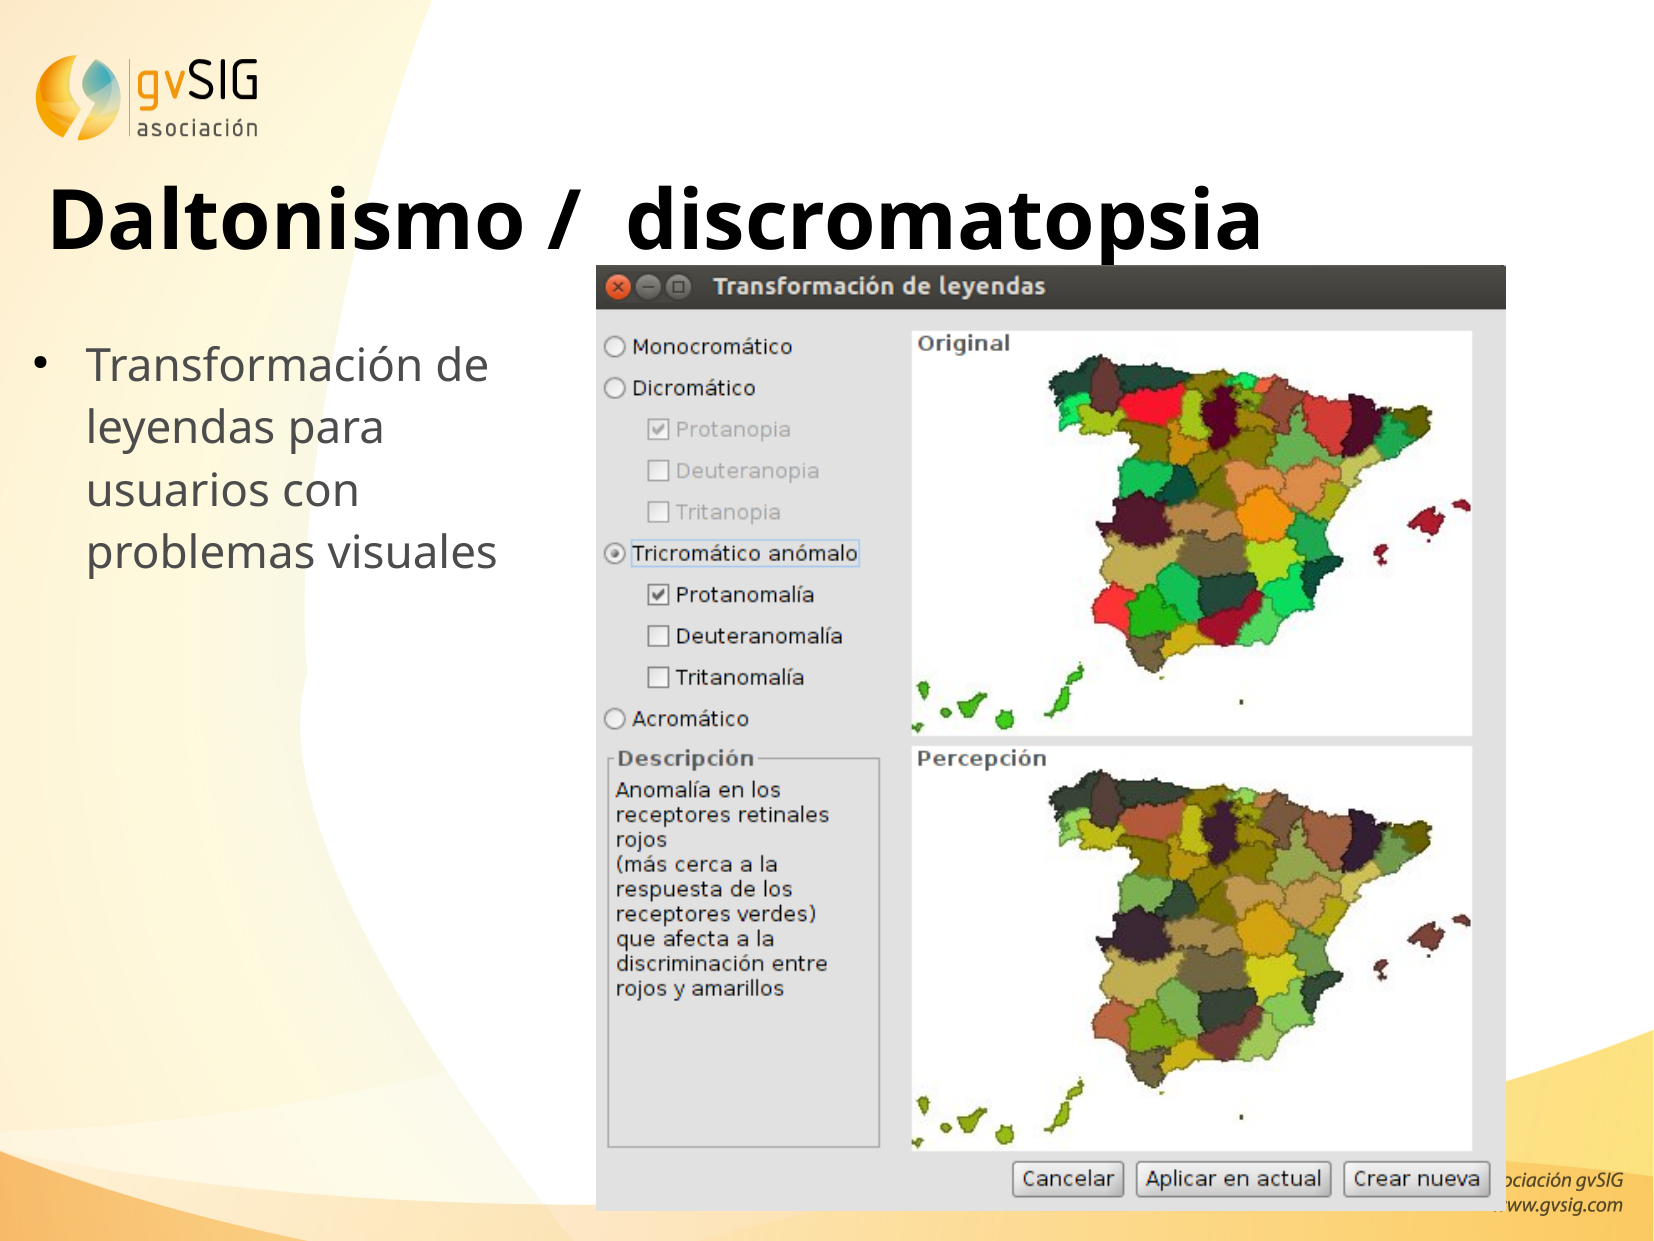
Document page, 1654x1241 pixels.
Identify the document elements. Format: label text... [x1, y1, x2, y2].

picture [335, 554, 342, 564]
picture [167, 554, 180, 565]
picture [0, 0, 1654, 1241]
picture [418, 556, 430, 565]
picture [392, 554, 404, 565]
picture [138, 554, 152, 565]
picture [93, 554, 106, 565]
picture [274, 556, 286, 565]
title Daltonismo / discromatopsia [46, 170, 1534, 265]
text_box Transformación de leyendas para usuarios con problemas visuales [0, 324, 562, 554]
